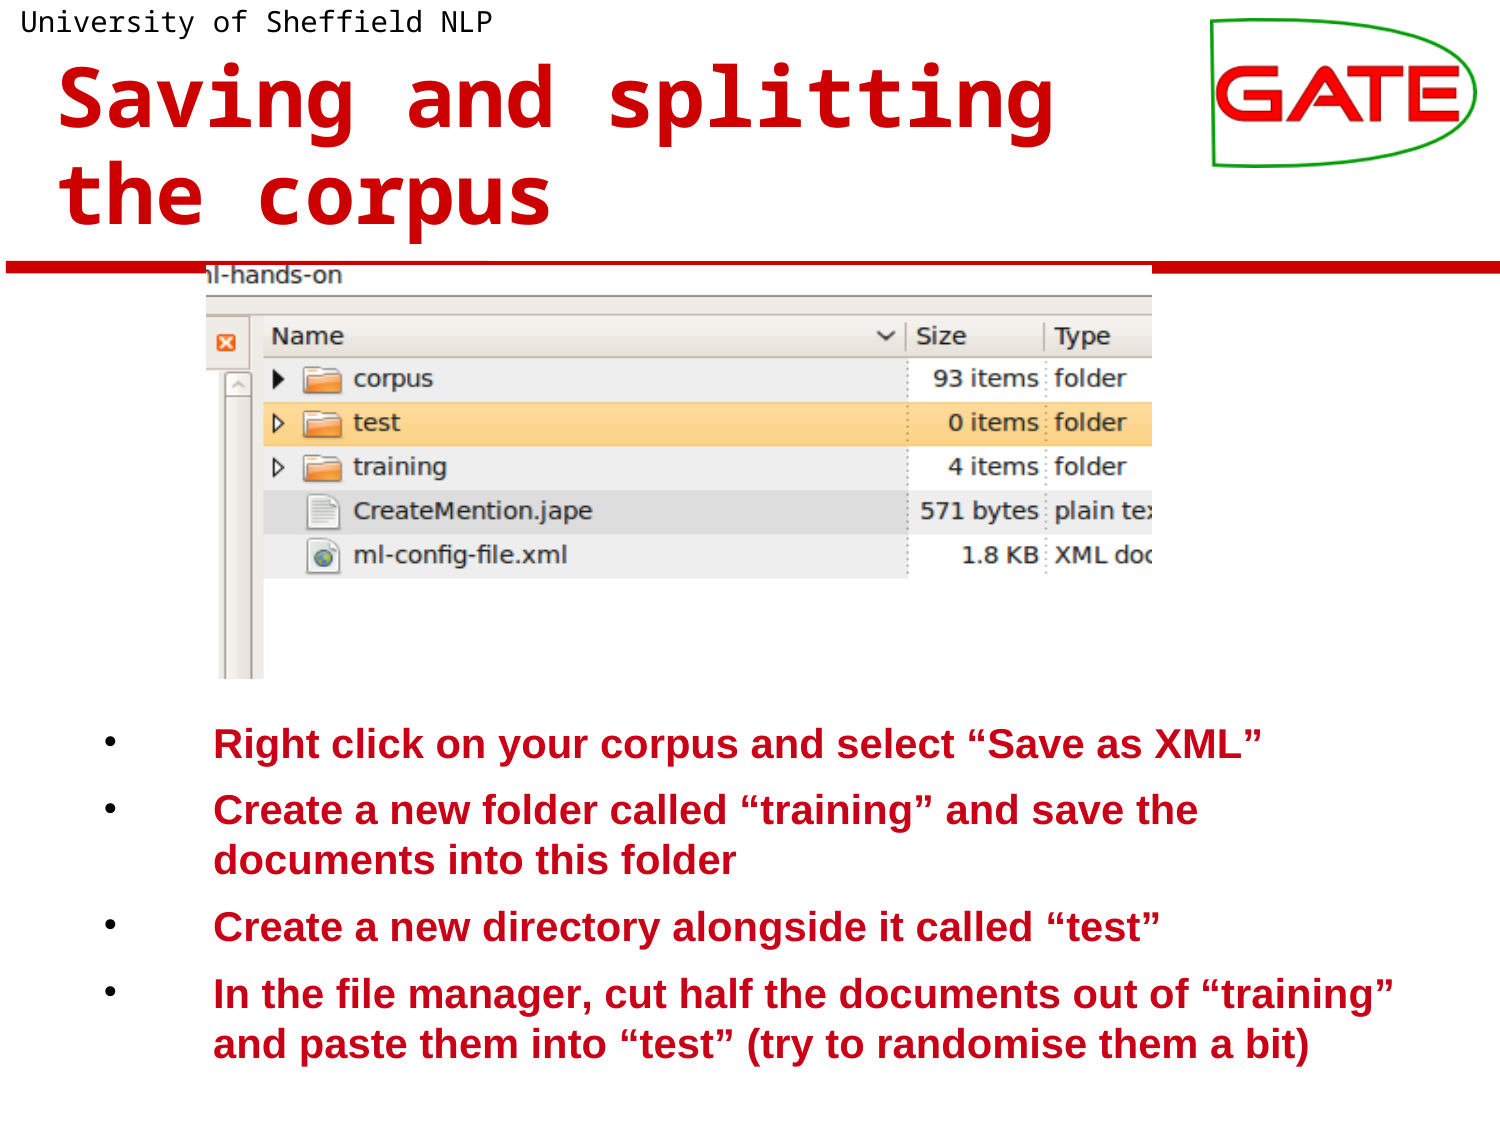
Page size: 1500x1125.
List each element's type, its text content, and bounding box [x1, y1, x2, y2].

title Saving and splitting the corpus [41, 30, 1391, 262]
list Right click on your corpus and select “Save as XML” Create a new folder called “training” and save the documents into this folder Create a new directory alongside it called “test” In the file manager, cut half the documents out of “training” and paste them into “test” (try to randomise them a bit) [88, 708, 1447, 1122]
picture [1210, 18, 1477, 168]
picture [206, 265, 1152, 679]
